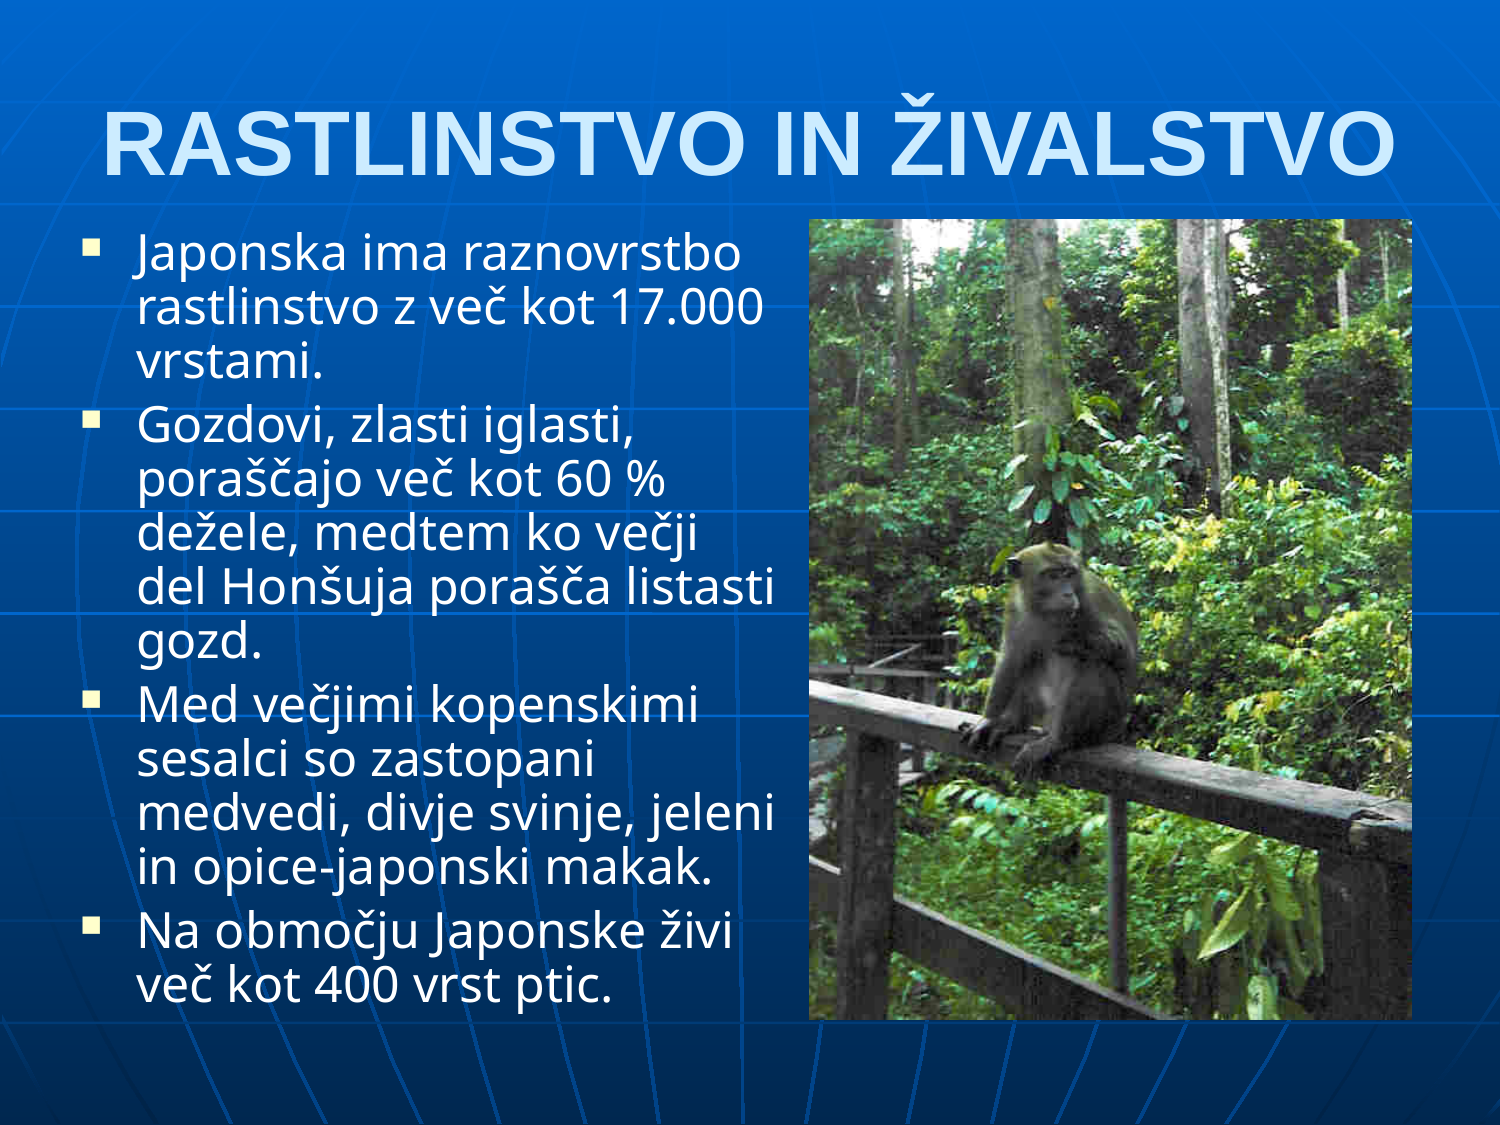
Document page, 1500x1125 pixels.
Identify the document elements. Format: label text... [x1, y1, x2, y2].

title RASTLINSTVO IN ŽIVALSTVO [75, 45, 1425, 233]
picture [809, 219, 1412, 1020]
list Japonska ima raznovrstbo rastlinstvo z več kot 17.000 vrstami. Gozdovi, zlasti iglasti, poraščajo več kot 60 % dežele, medtem ko večji del Honšuja porašča listasti gozd. Med večjimi kopenskimi sesalci so zastopani medvedi, divje svinje, jeleni in opice-japonski makak. Na območju Japonske živi več kot 400 vrst ptic. [64, 220, 799, 1083]
